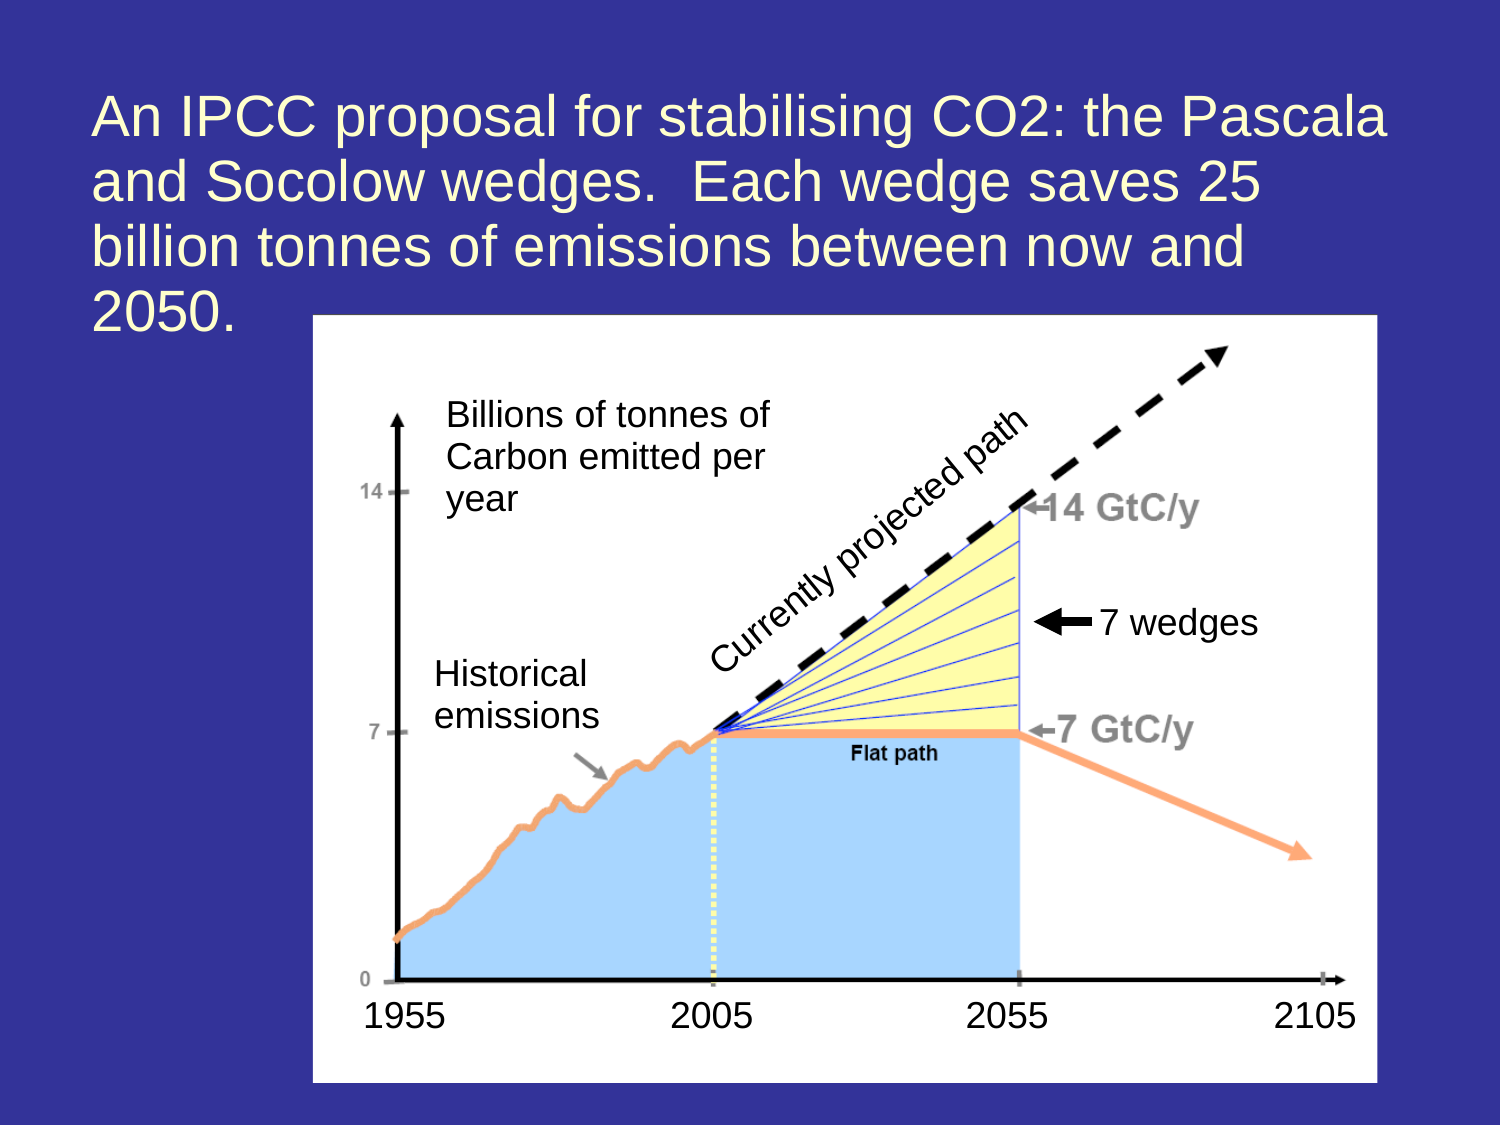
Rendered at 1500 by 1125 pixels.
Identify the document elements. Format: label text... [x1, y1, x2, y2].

text_box 2055 [950, 986, 1069, 1046]
text_box 2005 [655, 986, 774, 1046]
text_box Billions of tonnes of Carbon emitted per year [430, 385, 786, 539]
text_box 1955 [348, 986, 467, 1046]
text_box Currently projected path [684, 368, 1076, 709]
text_box 7 wedges [1025, 593, 1274, 665]
text_box An IPCC proposal for stabilising CO2: the Pascala and Socolow wedges. Each wedge saves 25 billion tonnes of emissions between now and 2050. [76, 76, 1424, 352]
picture [312, 314, 1378, 1083]
text_box 2105 [1258, 986, 1377, 1046]
text_box Historical emissions [419, 645, 621, 752]
